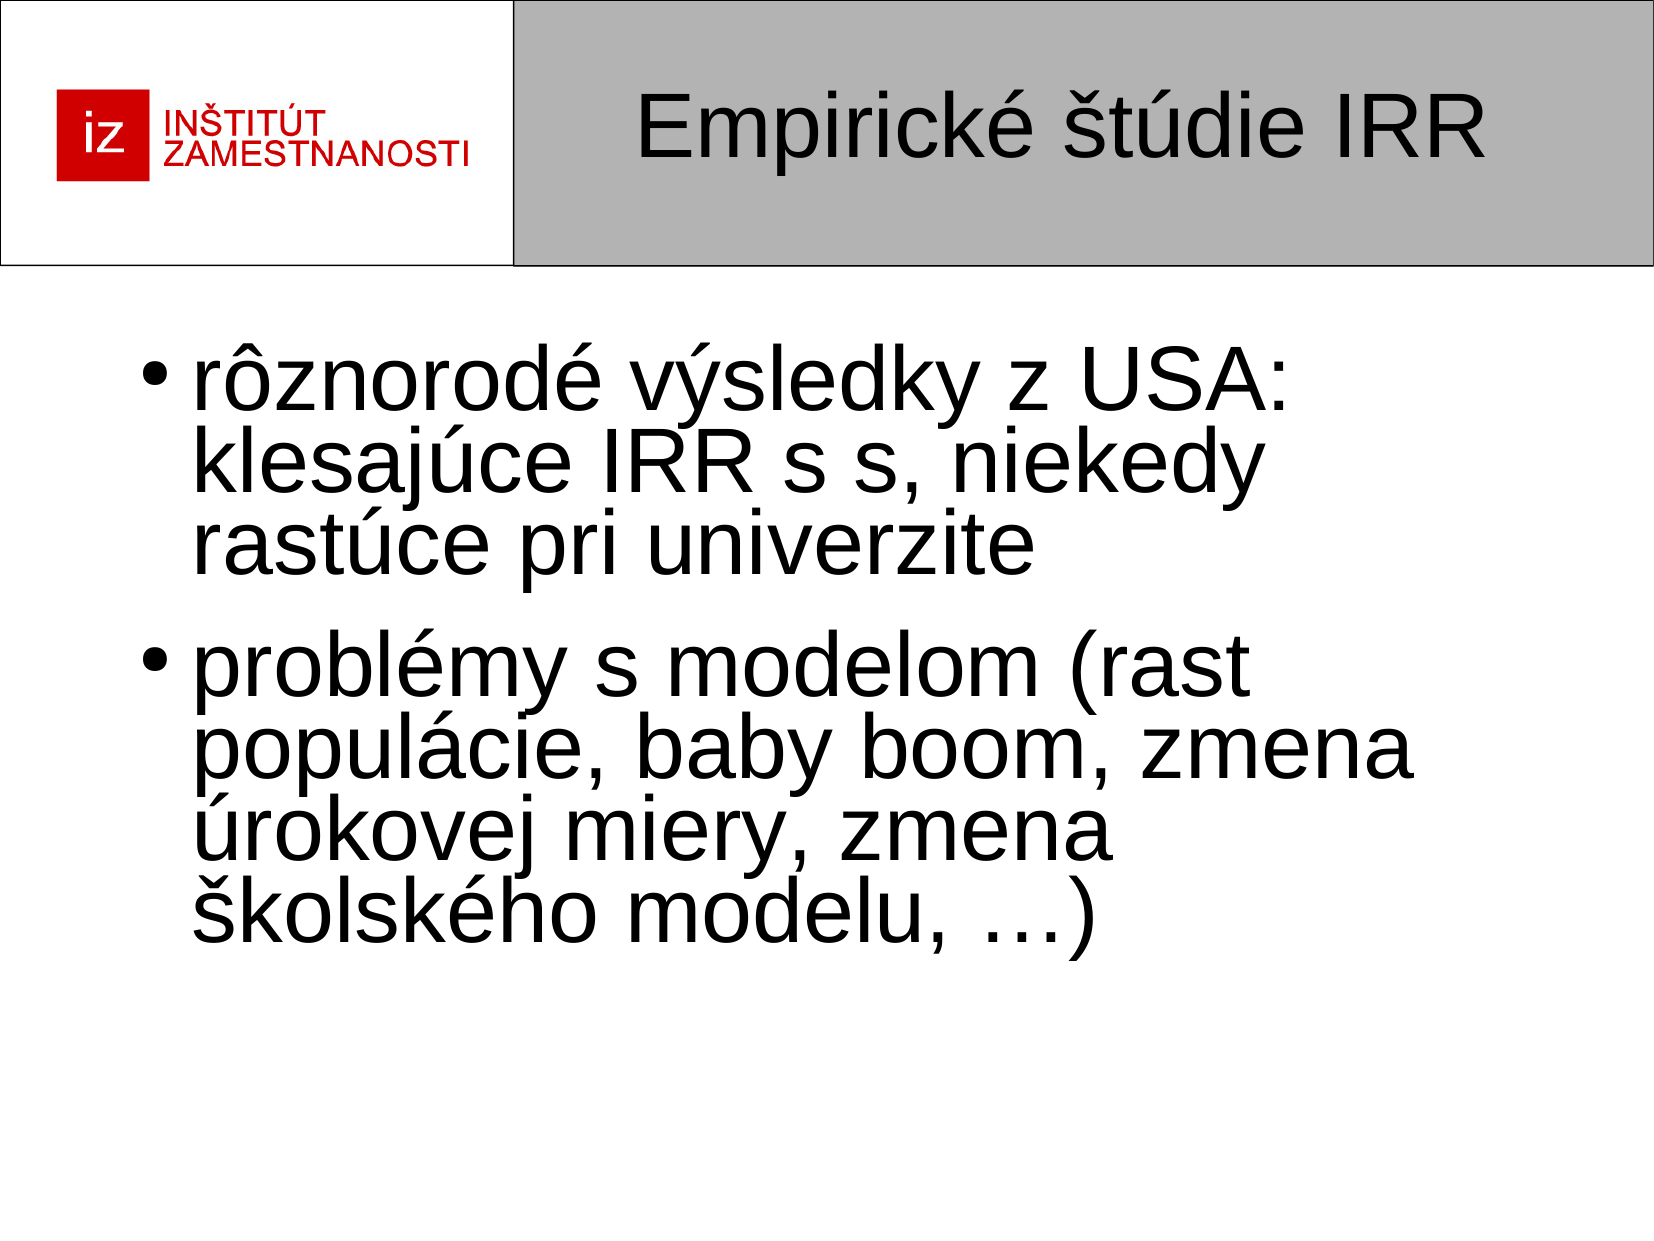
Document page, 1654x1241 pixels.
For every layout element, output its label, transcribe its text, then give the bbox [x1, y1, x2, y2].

picture [5, 8, 512, 257]
title Empirické štúdie IRR [561, 37, 1565, 229]
list rôznorodé výsledky z USA: klesajúce IRR s s, niekedy rastúce pri univerzite problémy s modelom (rast populácie, baby boom, zmena úrokovej miery, zmena školského modelu, …) [121, 344, 1533, 1112]
